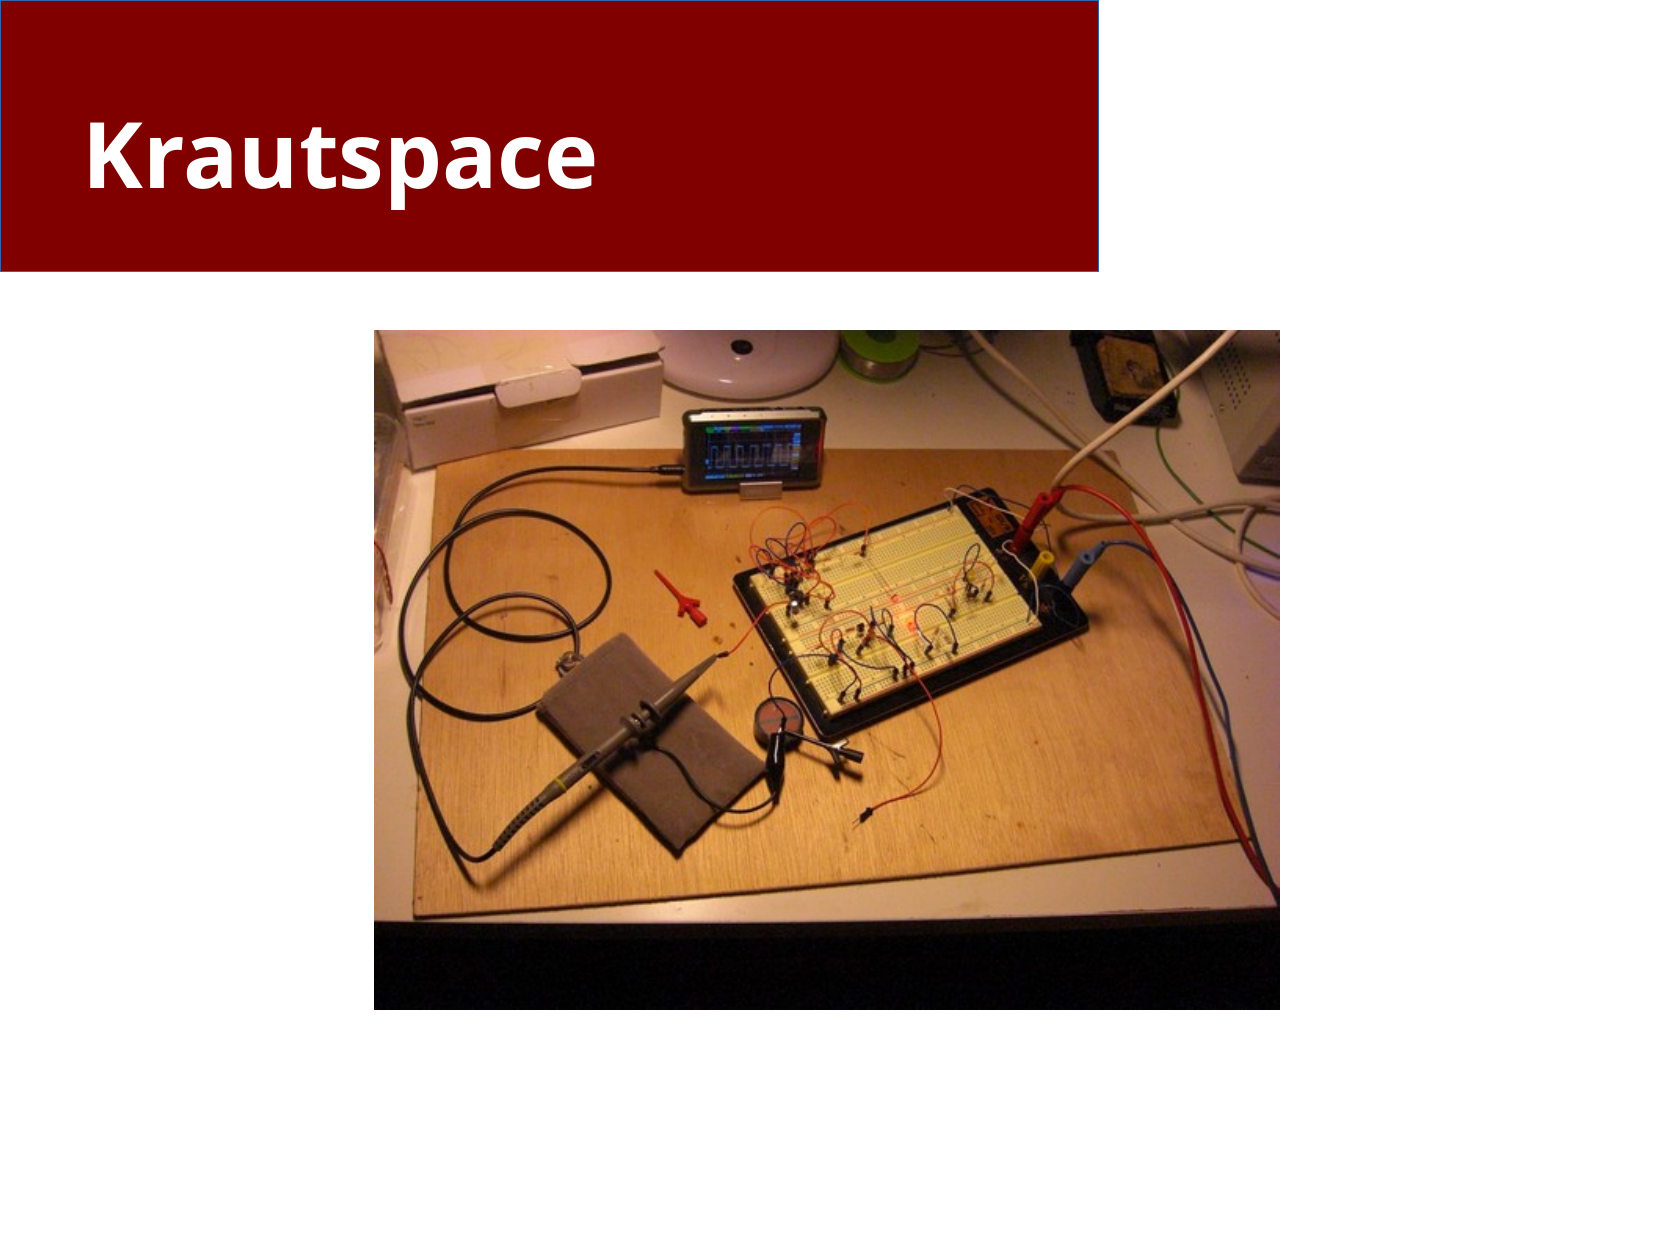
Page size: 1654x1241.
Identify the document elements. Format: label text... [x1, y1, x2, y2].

title Krautspace [82, 49, 1028, 257]
picture [374, 330, 1280, 1010]
